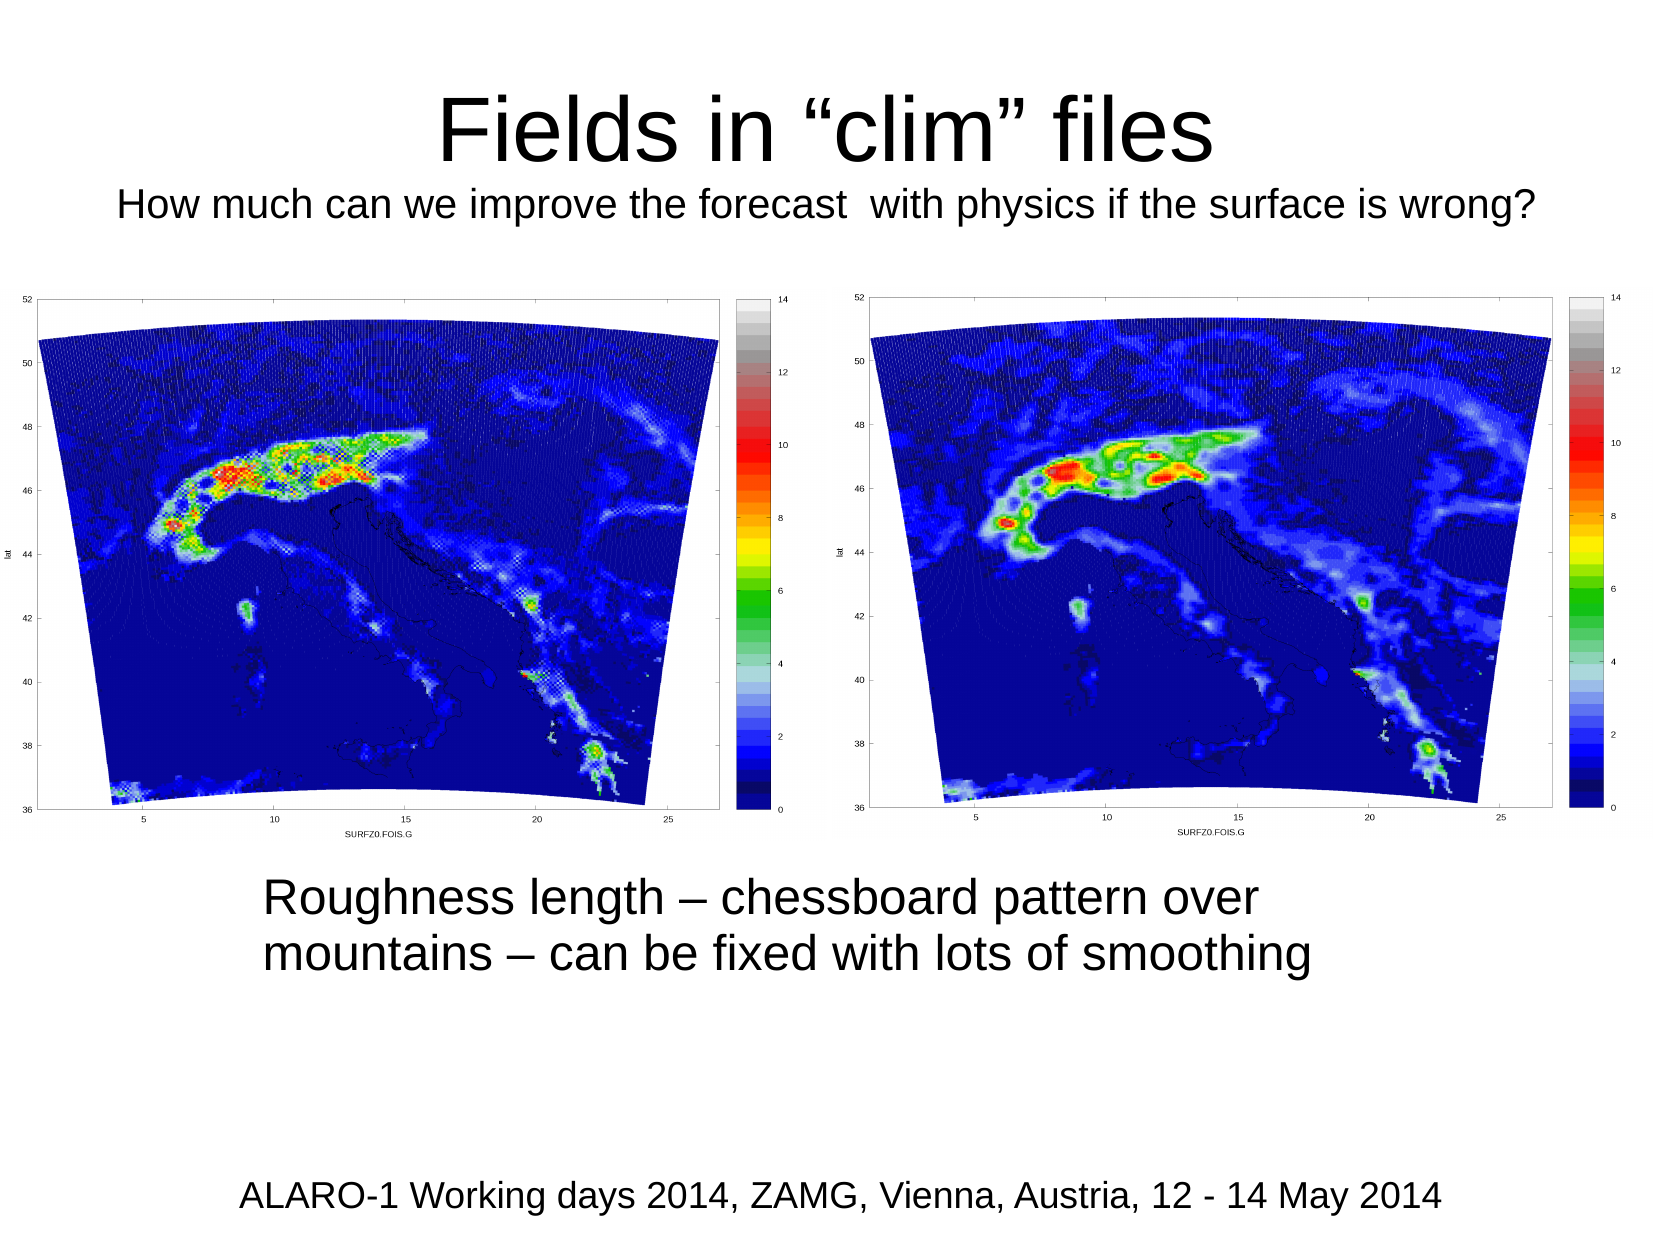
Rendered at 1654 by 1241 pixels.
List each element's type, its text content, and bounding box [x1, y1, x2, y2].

title Fields in “clim” files How much can we improve the forecast with physics if the surface is wrong? [82, 49, 1571, 257]
picture [832, 287, 1654, 839]
text_box ALARO-1 Working days 2014, ZAMG, Vienna, Austria, 12 - 14 May 2014 [224, 1167, 1467, 1225]
text_box Roughness length – chessboard pattern over mountains – can be fixed with lots of smoothing [248, 862, 1430, 989]
picture [0, 289, 827, 841]
